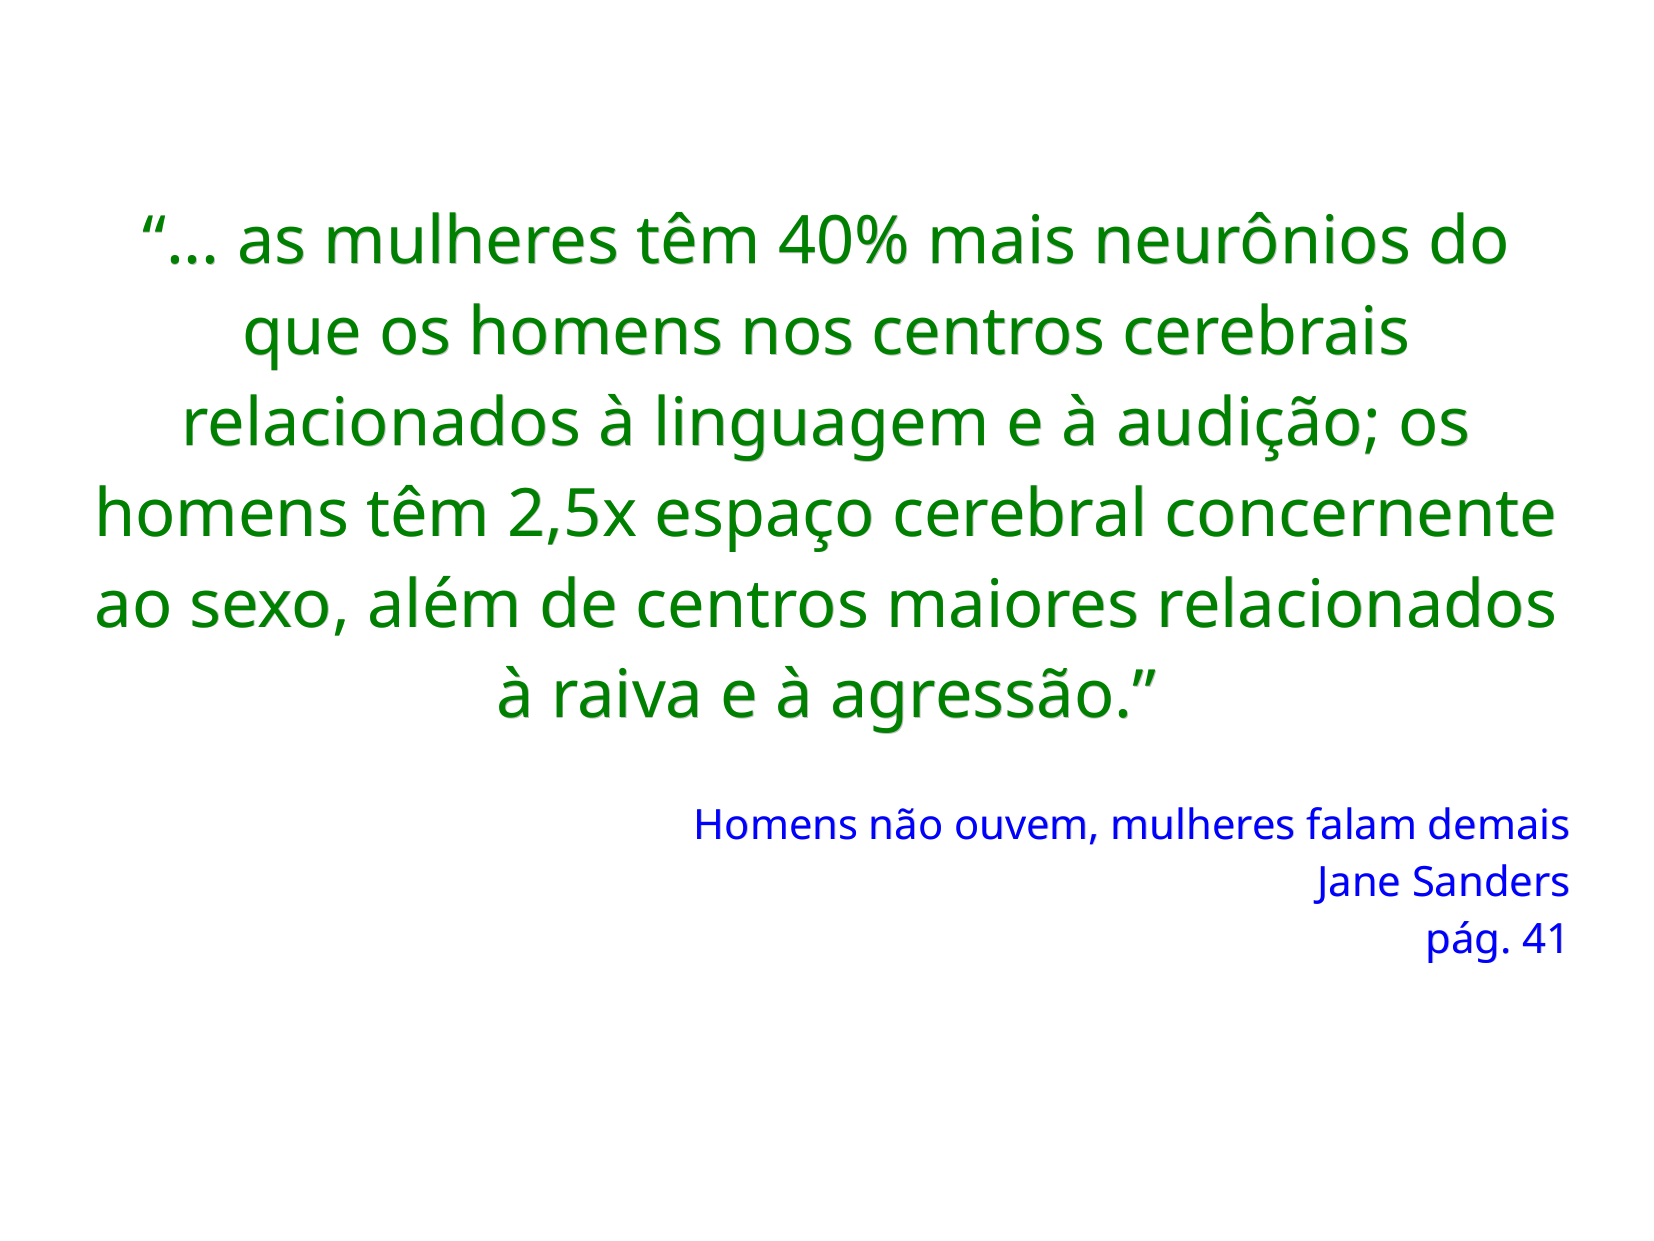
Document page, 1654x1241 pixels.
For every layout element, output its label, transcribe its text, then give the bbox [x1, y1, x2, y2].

subtitle “... as mulheres têm 40% mais neurônios do que os homens nos centros cerebrais relacionados à linguagem e à audição; os homens têm 2,5x espaço cerebral concernente ao sexo, além de centros maiores relacionados à raiva e à agressão.” Homens não ouvem, mulheres falam demais Jane Sanders pág. 41 [82, 56, 1571, 1102]
